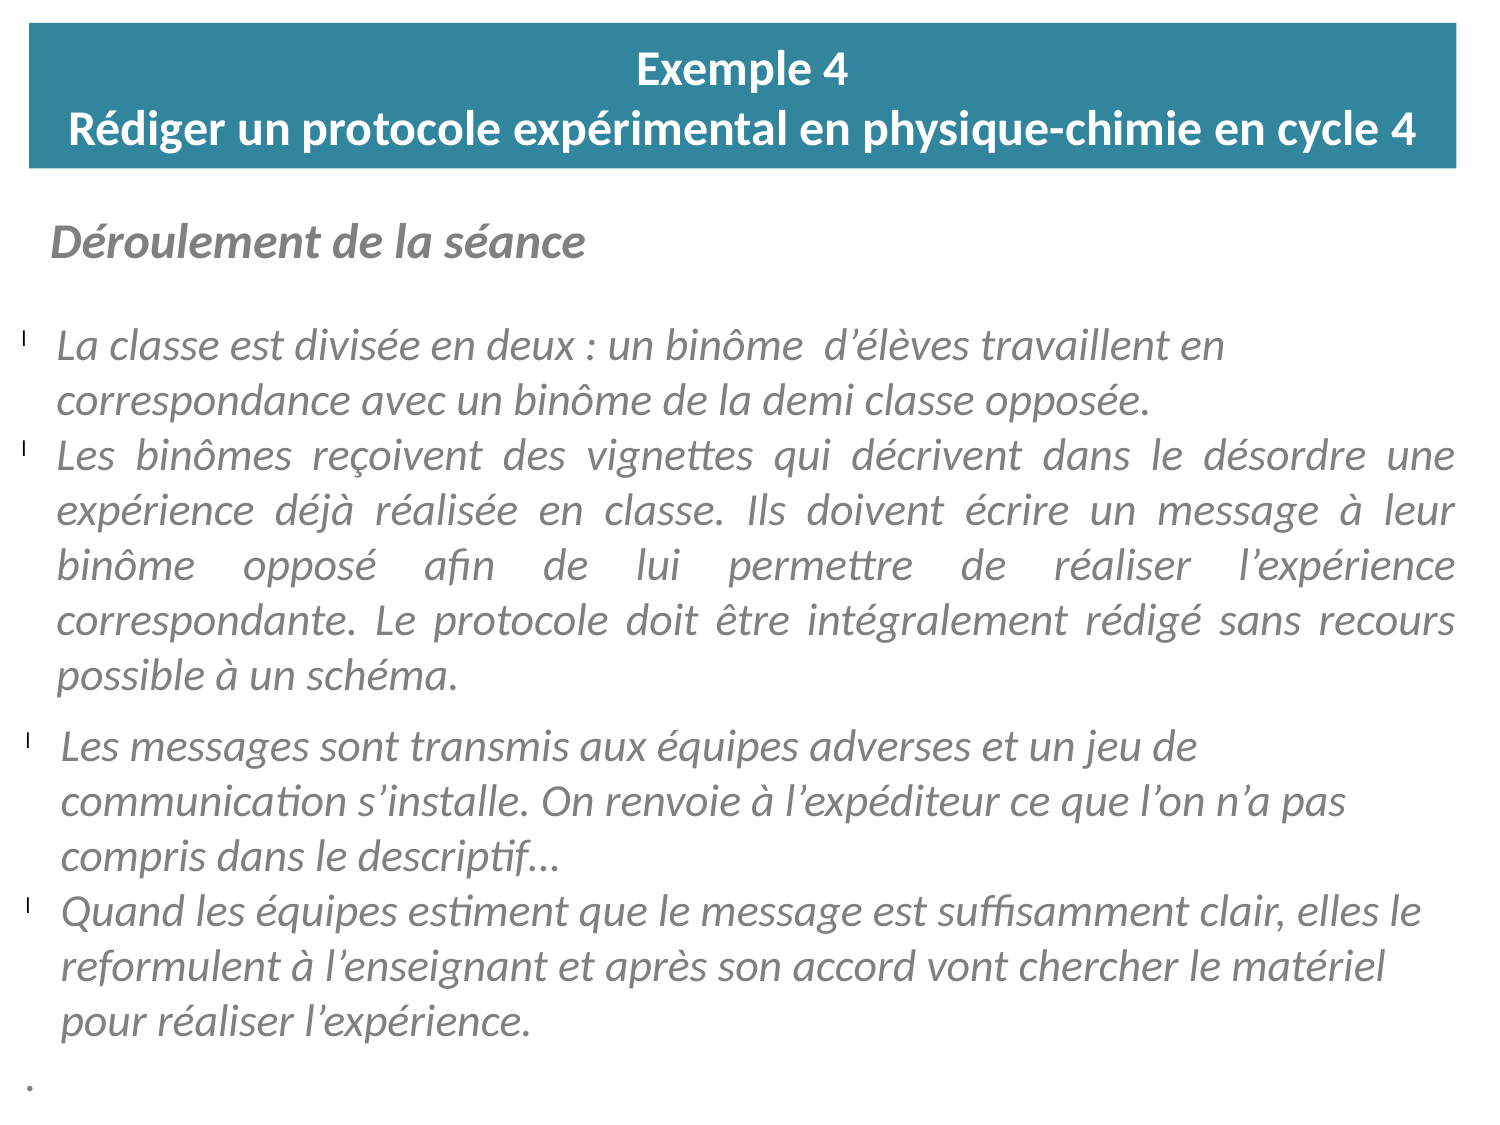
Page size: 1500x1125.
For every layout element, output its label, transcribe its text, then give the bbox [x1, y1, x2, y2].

text_box Déroulement de la séance [35, 200, 1472, 307]
text_box Les messages sont transmis aux équipes adverses et un jeu de communication s’installe. On renvoie à l’expéditeur ce que l’on n’a pas compris dans le descriptif… Quand les équipes estiment que le message est suffisamment clair, elles le reformulent à l’enseignant et après son accord vont chercher le matériel pour réaliser l’expérience. . [10, 708, 1476, 1075]
text_box La classe est divisée en deux : un binôme d’élèves travaillent en correspondance avec un binôme de la demi classe opposée. Les binômes reçoivent des vignettes qui décrivent dans le désordre une expérience déjà réalisée en classe. Ils doivent écrire un message à leur binôme opposé afin de lui permettre de réaliser l’expérience correspondante. Le protocole doit être intégralement rédigé sans recours possible à un schéma. [6, 307, 1472, 709]
text_box Exemple 4 Rédiger un protocole expérimental en physique-chimie en cycle 4 [29, 22, 1457, 169]
